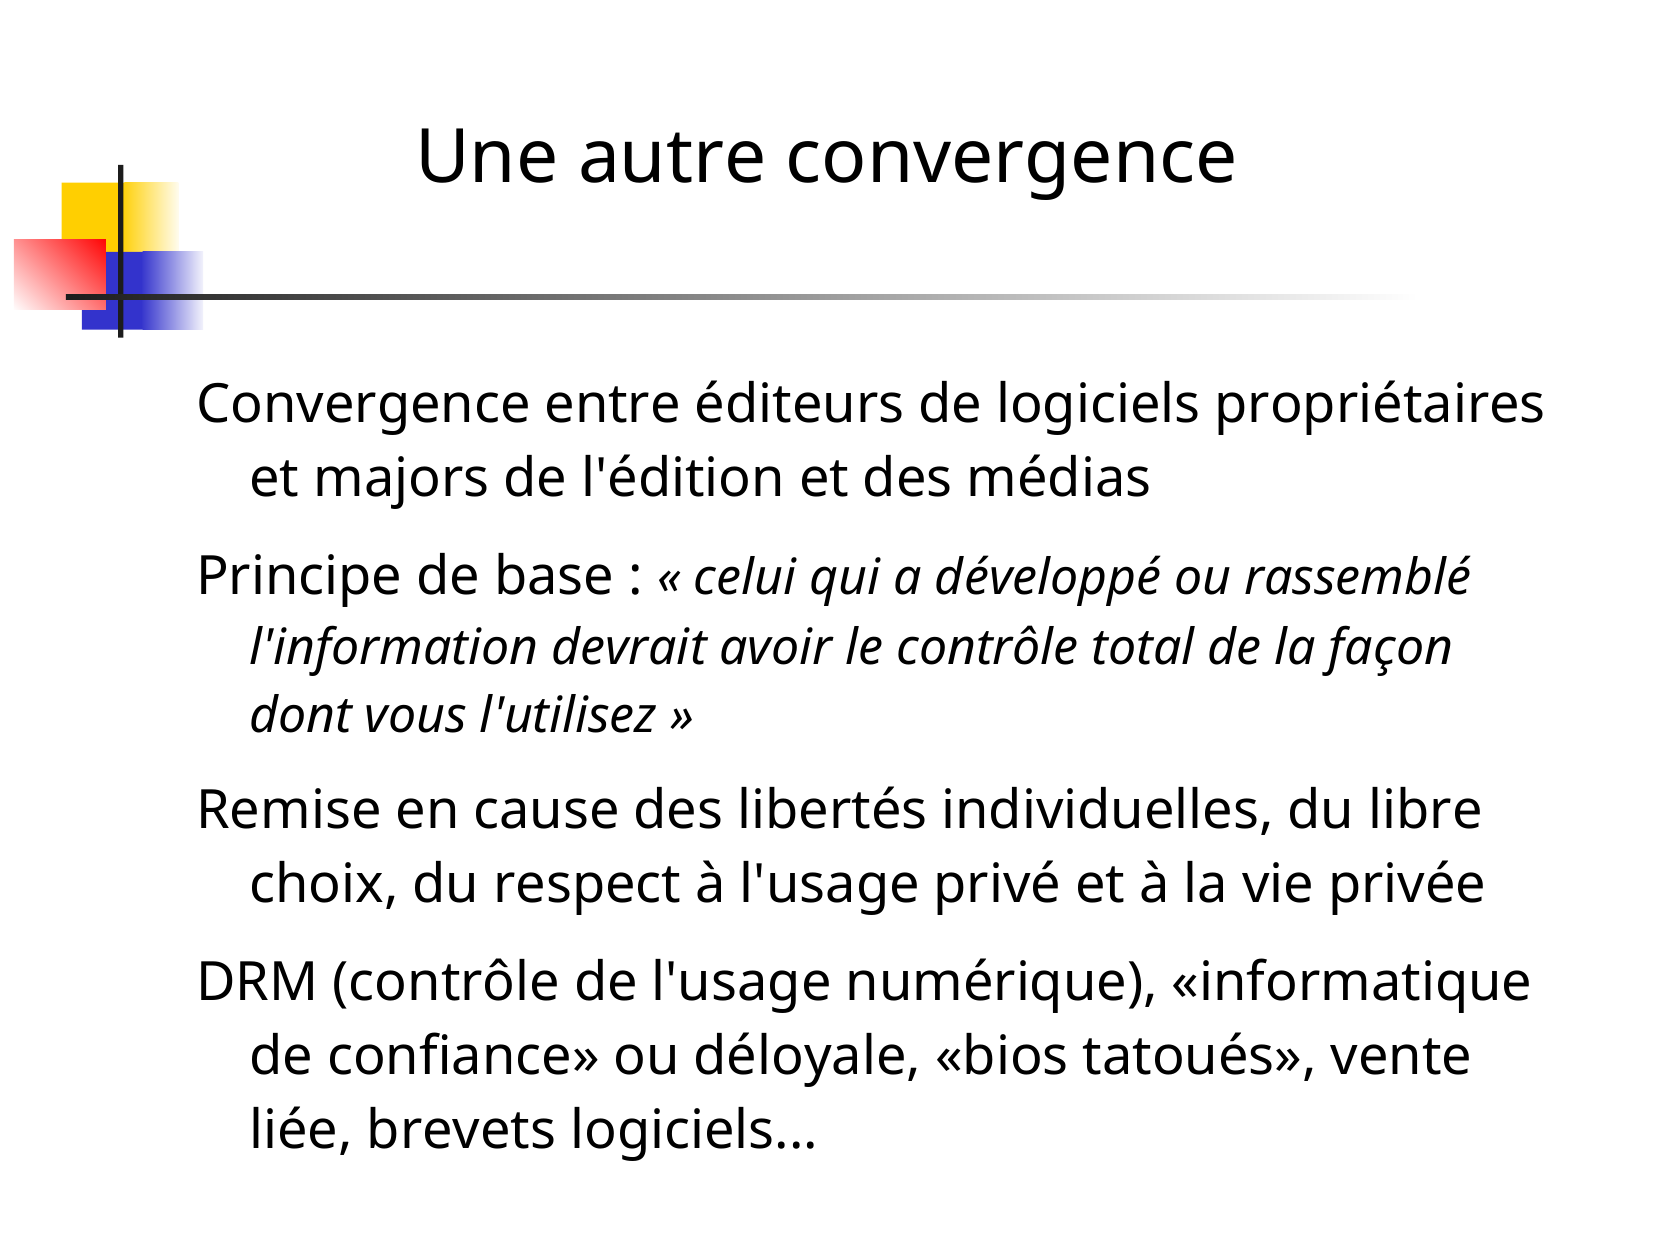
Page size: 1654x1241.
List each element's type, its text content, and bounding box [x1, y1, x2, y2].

title Une autre convergence [82, 49, 1571, 257]
list Convergence entre éditeurs de logiciels propriétaires et majors de l'édition et des médias Principe de base : « celui qui a développé ou rassemblé l'information devrait avoir le contrôle total de la façon dont vous l'utilisez » Remise en cause des libertés individuelles, du libre choix, du respect à l'usage privé et à la vie privée DRM (contrôle de l'usage numérique), «informatique de confiance» ou déloyale, «bios tatoués», vente liée, brevets logiciels... [178, 364, 1570, 1219]
